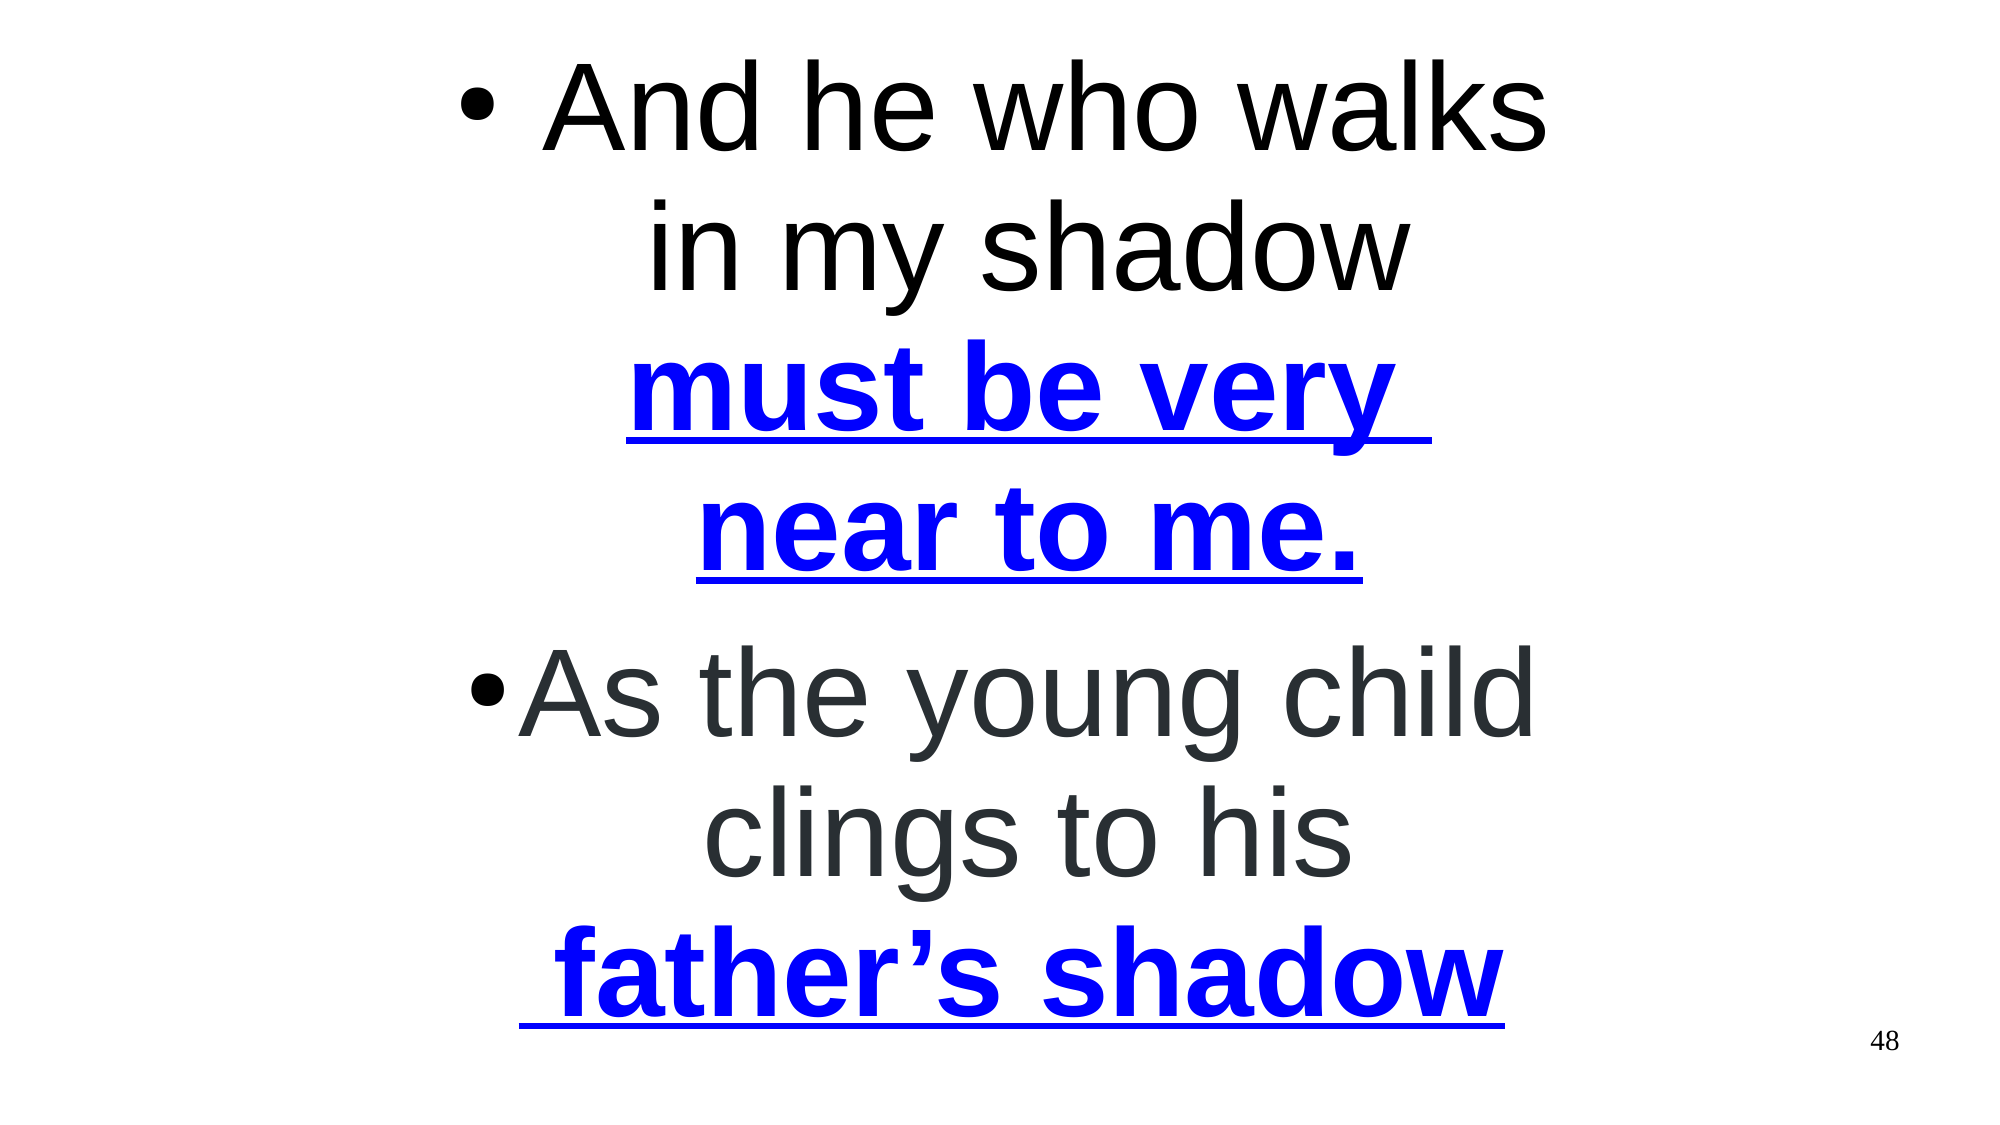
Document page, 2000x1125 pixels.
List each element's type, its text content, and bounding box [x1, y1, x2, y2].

list And he who walks in my shadow must be very near to me. As the young child clings to his father’s shadow [37, 37, 1951, 1088]
